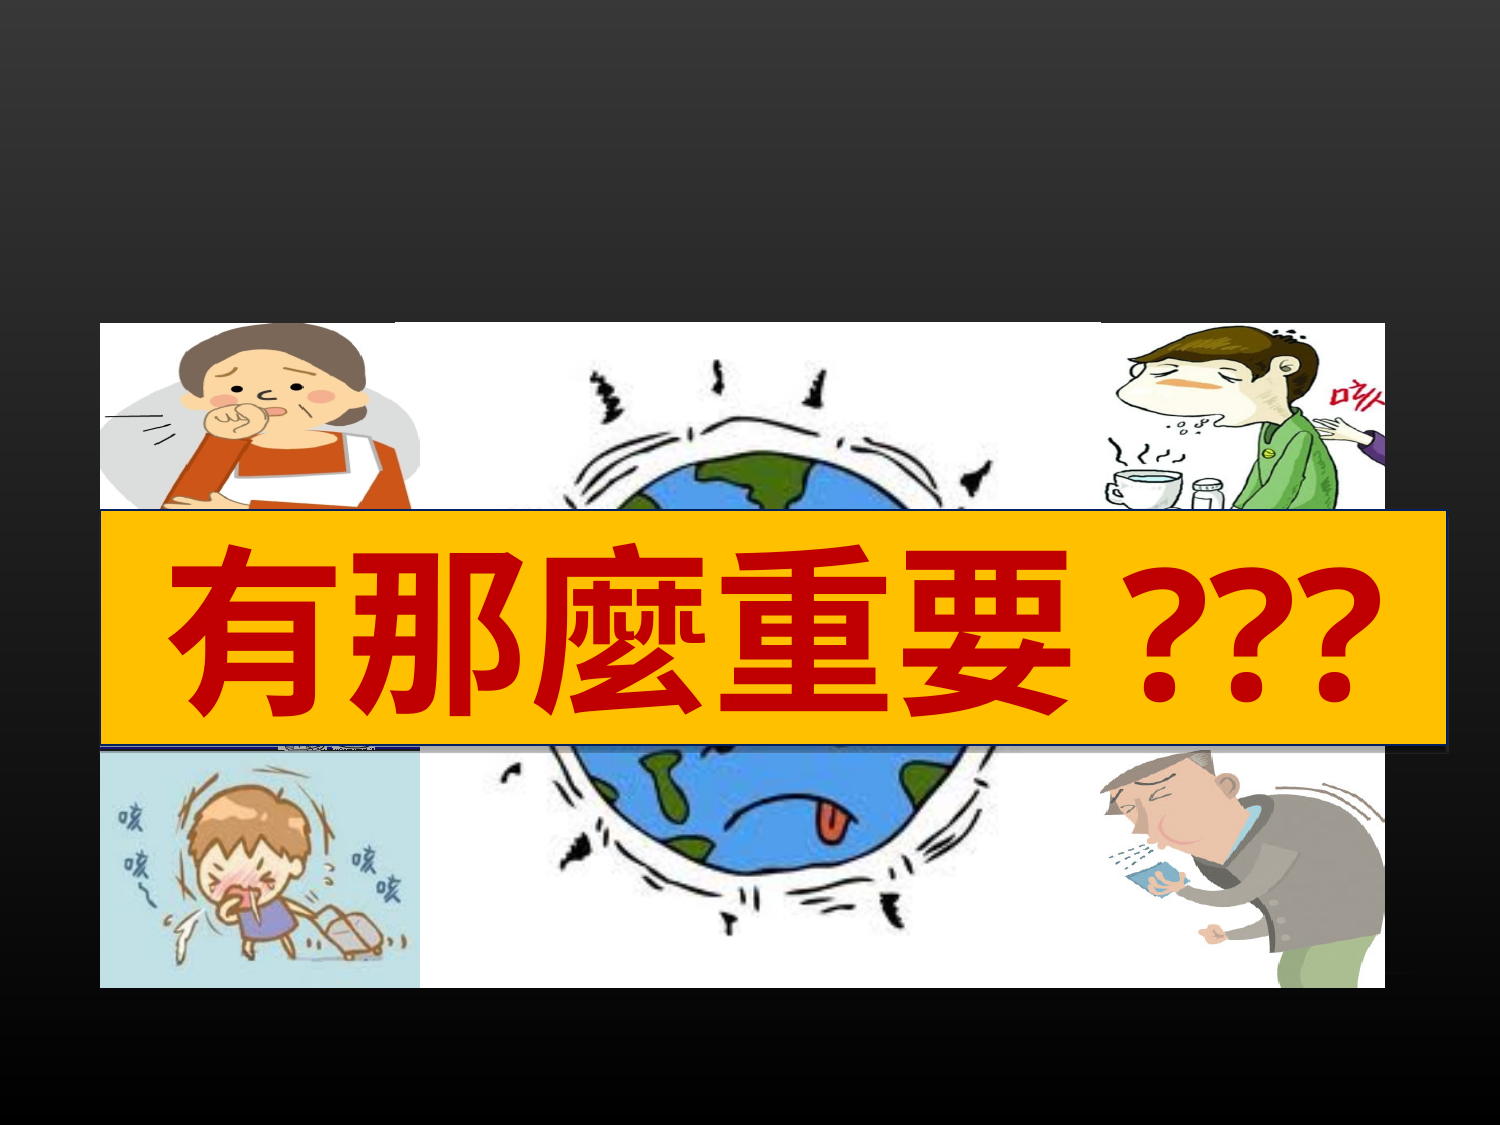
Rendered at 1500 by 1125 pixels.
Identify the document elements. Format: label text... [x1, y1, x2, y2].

text_box 有那麼重要??? [100, 510, 1447, 745]
picture [100, 322, 1385, 510]
picture [100, 745, 1385, 988]
